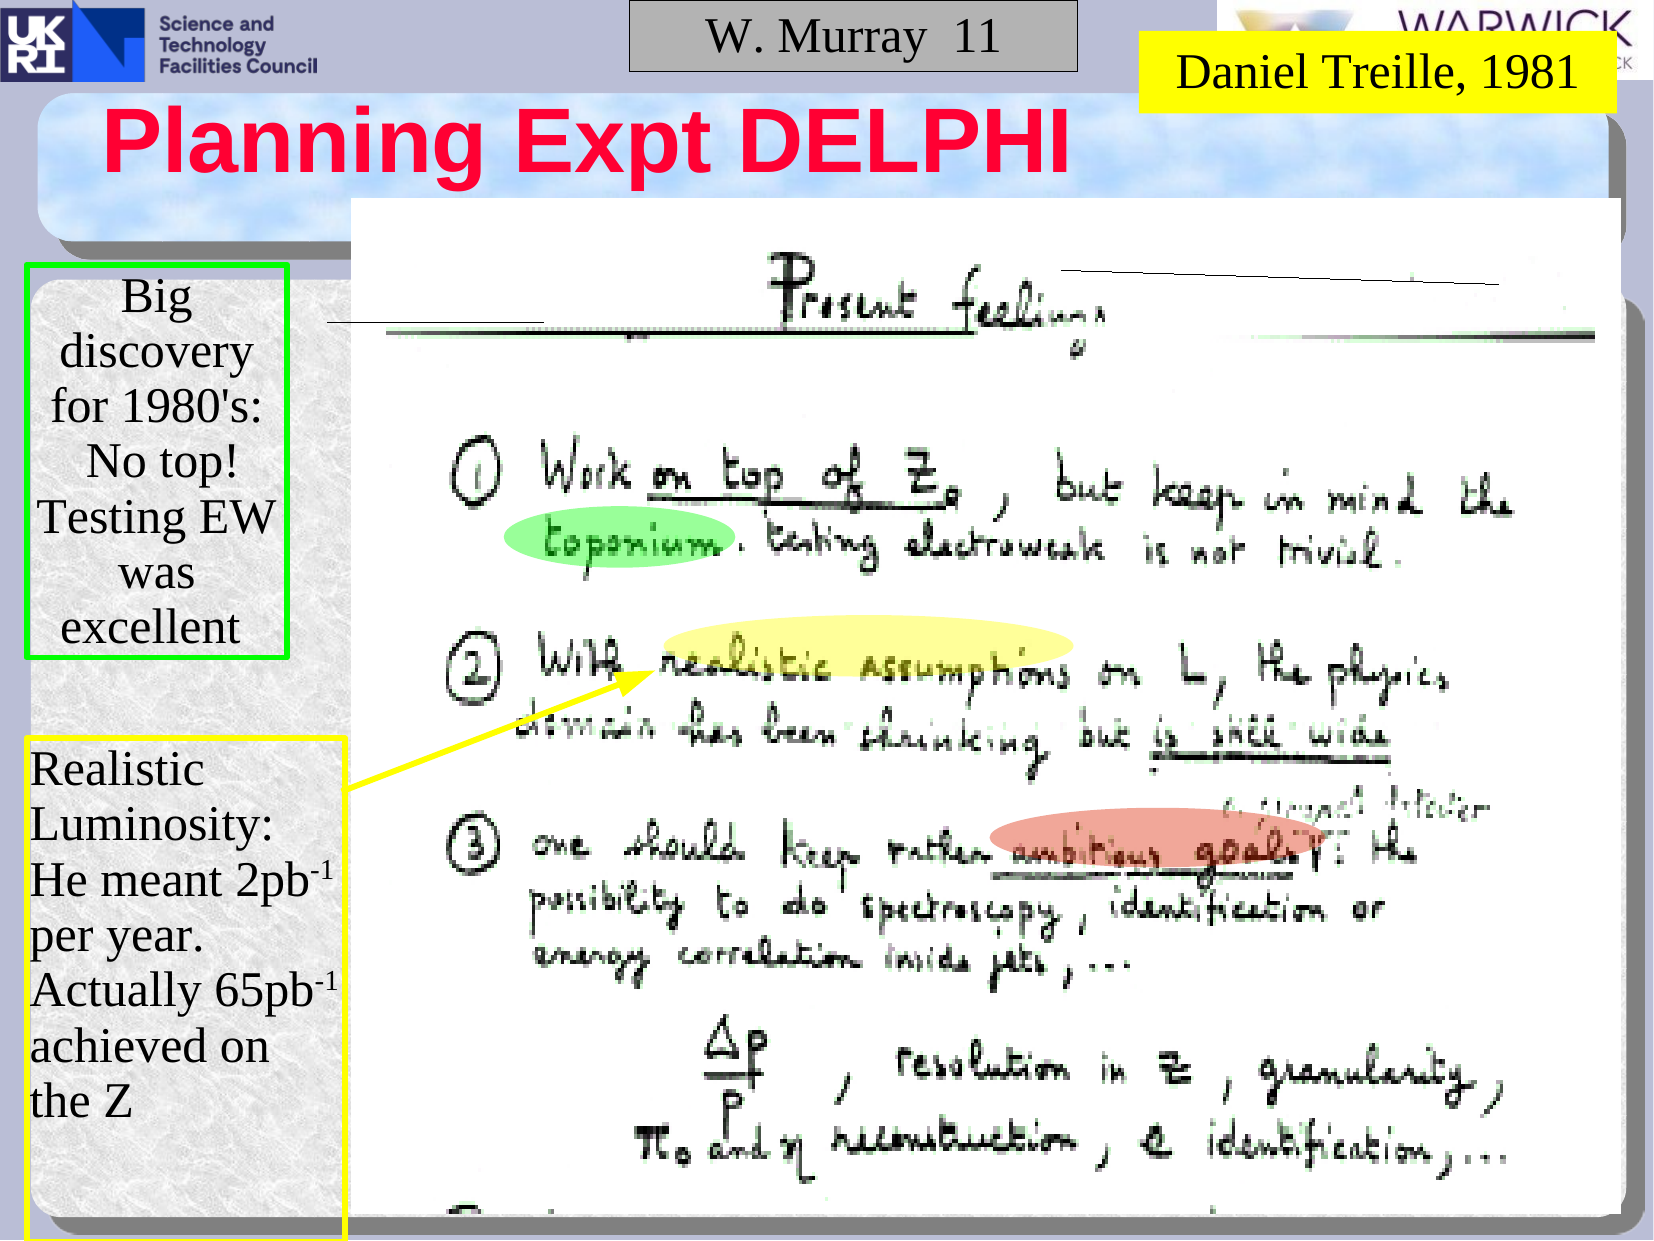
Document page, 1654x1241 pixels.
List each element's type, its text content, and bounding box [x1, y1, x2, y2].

title Planning Expt DELPHI [55, 46, 1147, 235]
text_box [989, 807, 1326, 868]
picture [1217, 0, 1654, 80]
text_box [503, 506, 736, 568]
text_box [663, 615, 1074, 677]
picture [30, 98, 1627, 1218]
picture [0, 0, 317, 82]
text_box Realistic Luminosity: He meant 2pb-1 per year. Actually 65pb-1 achieved on the Z [26, 738, 346, 1241]
text_box Daniel Treille, 1981 [1138, 30, 1618, 114]
text_box Big discovery for 1980's: No top! Testing EW was excellent [26, 264, 288, 658]
